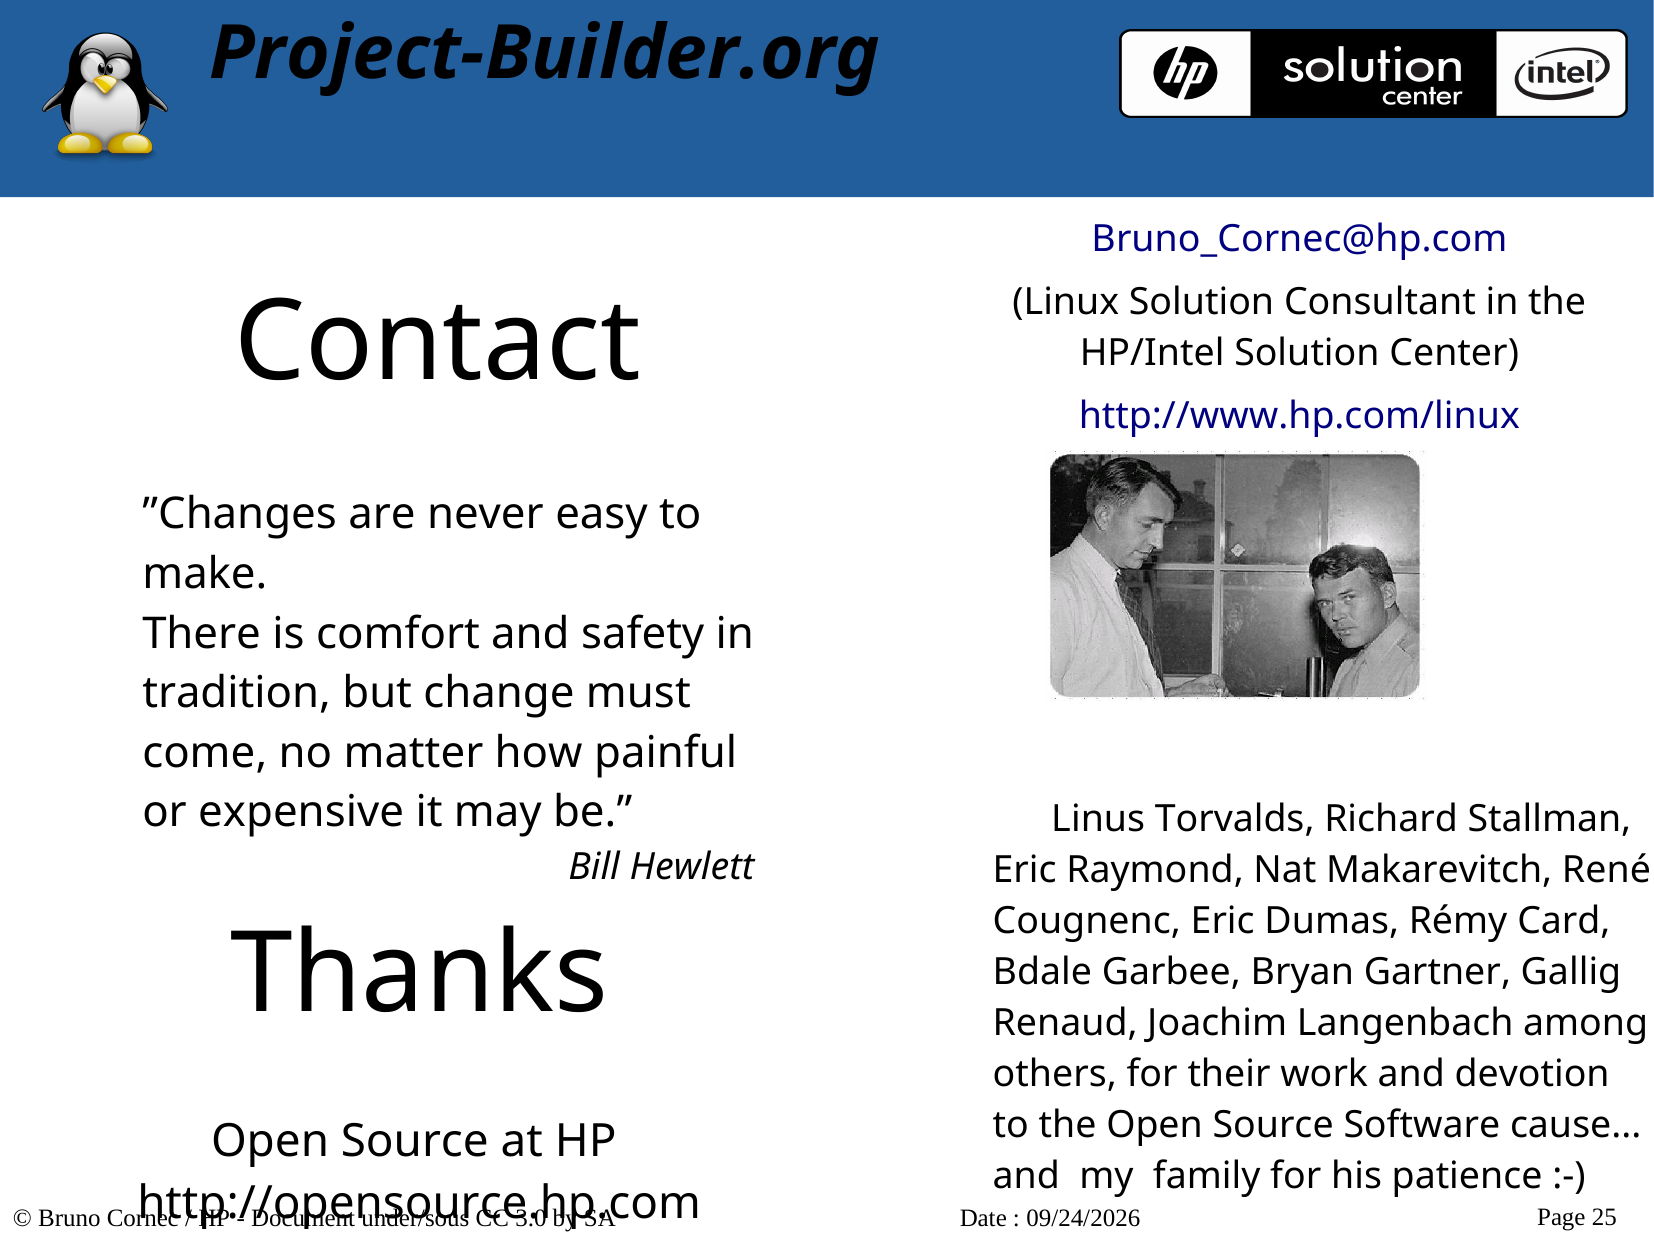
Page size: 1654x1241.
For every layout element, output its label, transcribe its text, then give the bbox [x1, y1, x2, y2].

picture [1043, 450, 1427, 702]
text_box ”Changes are never easy to make. There is comfort and safety in tradition, but change must come, no matter how painful or expensive it may be.” Bill Hewlett [65, 482, 783, 856]
text_box Thanks Open Source at HP http://opensource.hp.com [137, 891, 730, 1183]
text_box Contact [234, 259, 655, 399]
list Bruno_Cornec@hp.com (Linux Solution Consultant in the HP/Intel Solution Center) http://www.hp.com/linux Linus Torvalds, Richard Stallman, Eric Raymond, Nat Makarevitch, René Cougnenc, Eric Dumas, Rémy Card, Bdale Garbee, Bryan Gartner, Gallig Renaud, Joachim Langenbach among others, for their work and devotion to the Open Source Software cause... and my family for his patience :-) [862, 211, 1654, 1189]
picture [42, 29, 168, 167]
picture [1119, 29, 1628, 118]
